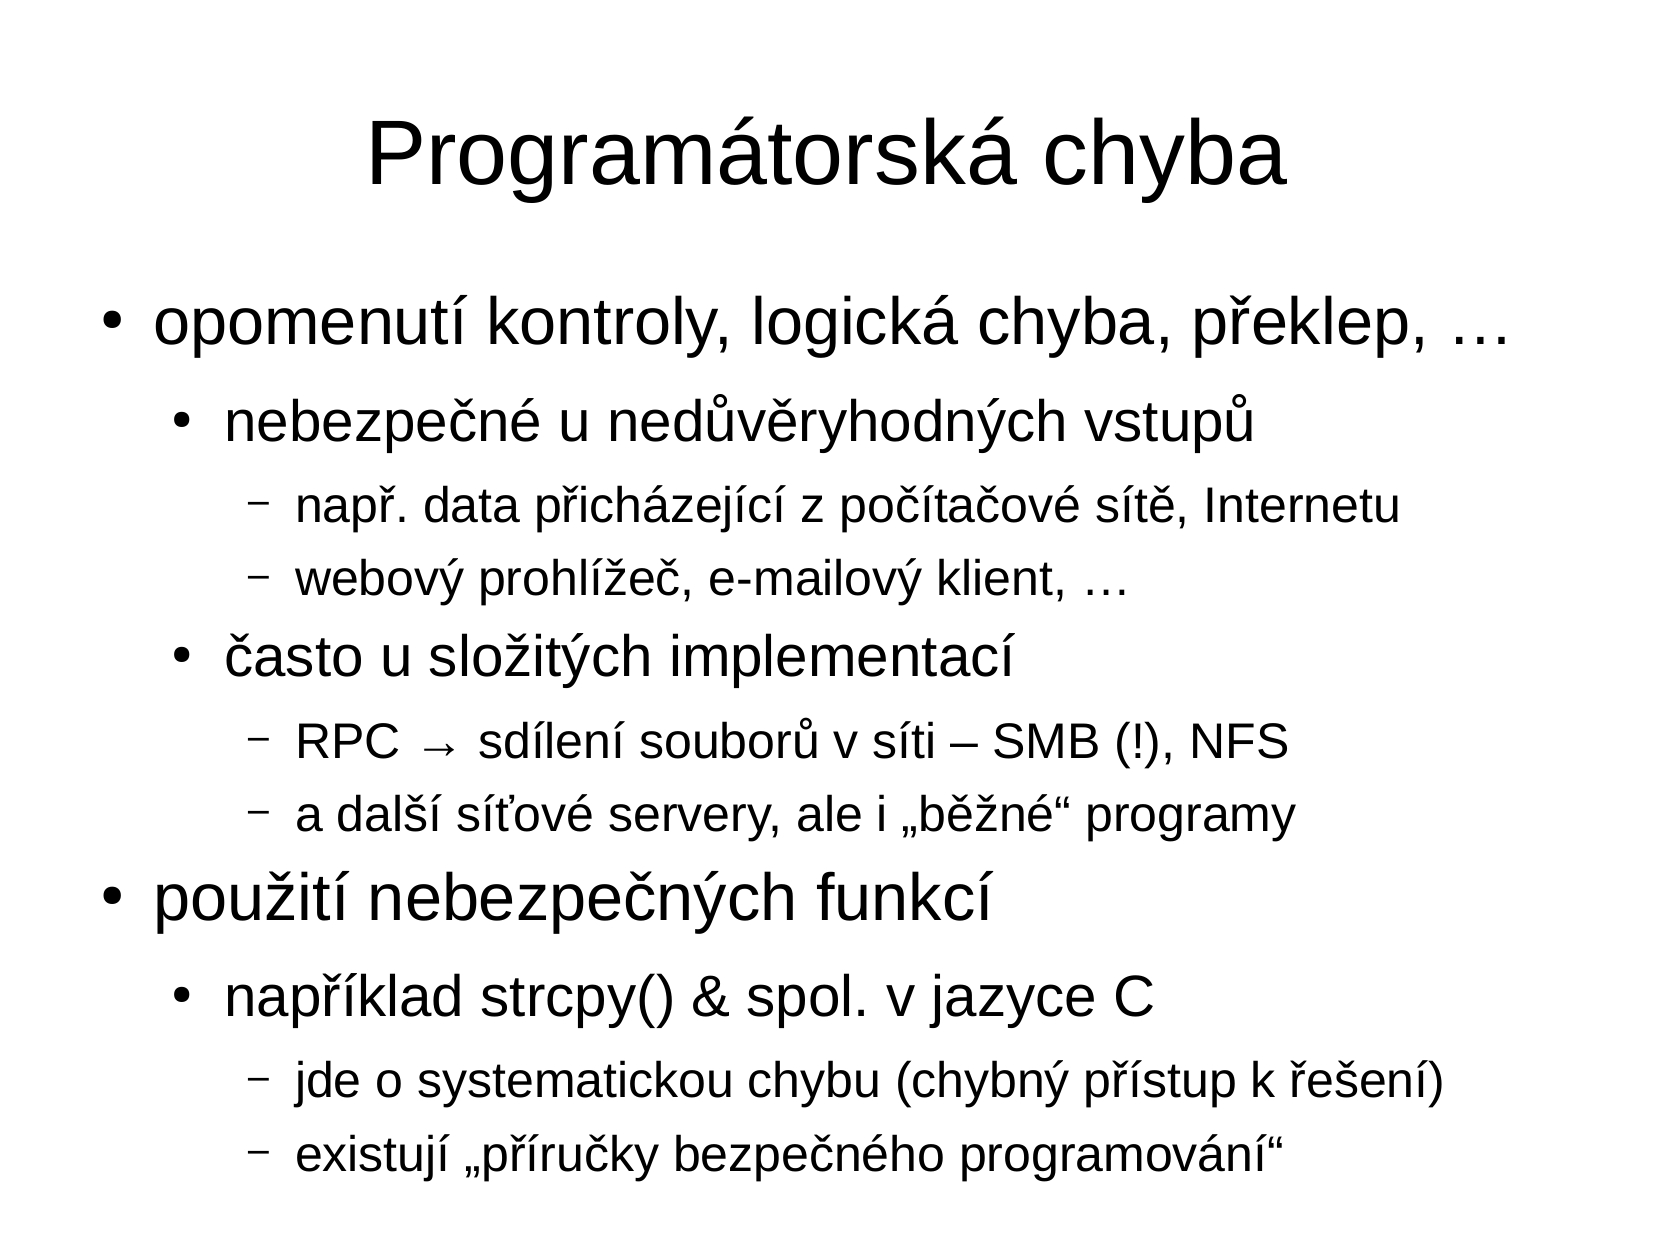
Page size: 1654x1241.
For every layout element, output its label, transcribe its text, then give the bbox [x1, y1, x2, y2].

title Programátorská chyba [82, 56, 1571, 250]
list opomenutí kontroly, logická chyba, překlep, … nebezpečné u nedůvěryhodných vstupů např. data přicházející z počítačové sítě, Internetu webový prohlížeč, e-mailový klient, … často u složitých implementací RPC → sdílení souborů v síti – SMB (!), NFS a další síťové servery, ale i „běžné“ programy použití nebezpečných funkcí například strcpy() & spol. v jazyce C jde o systematickou chybu (chybný přístup k řešení) existují „příručky bezpečného programování“ [82, 284, 1571, 1182]
